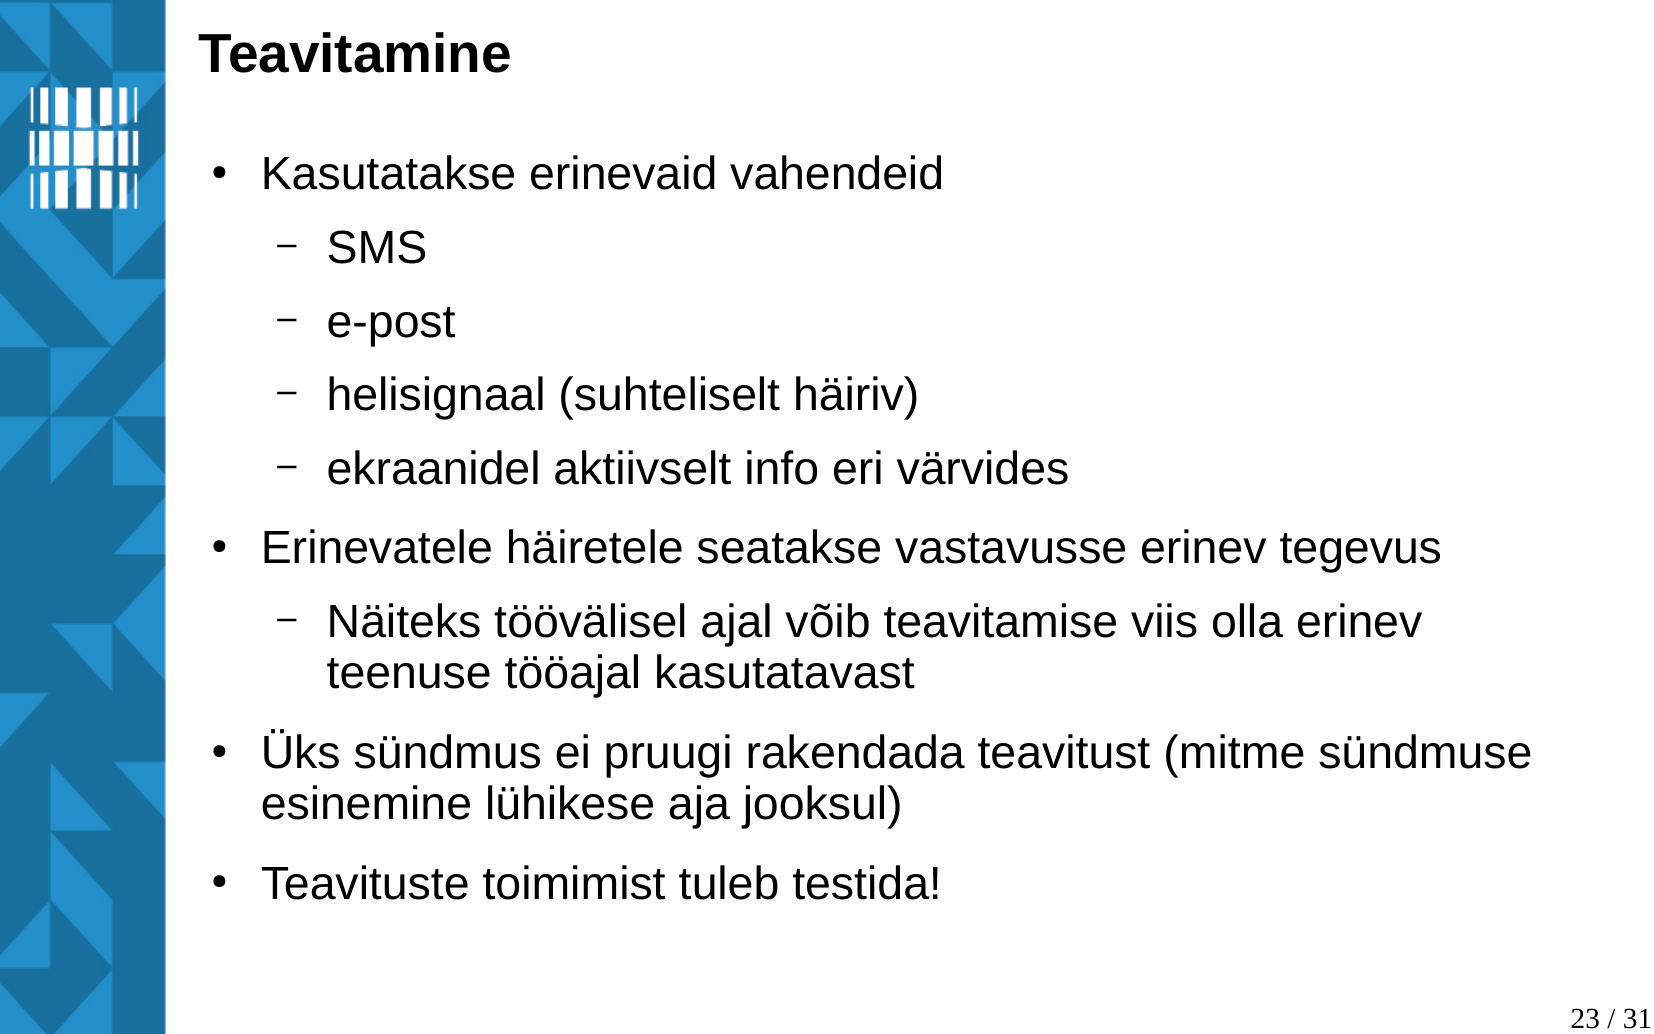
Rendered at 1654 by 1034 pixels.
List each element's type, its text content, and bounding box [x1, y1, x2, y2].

title Teavitamine [198, 11, 1512, 95]
list Kasutatakse erinevaid vahendeid SMS e-post helisignaal (suhteliselt häiriv) ekraanidel aktiivselt info eri värvides Erinevatele häiretele seatakse vastavusse erinev tegevus Näiteks töövälisel ajal võib teavitamise viis olla erinev teenuse tööajal kasutatavast Üks sündmus ei pruugi rakendada teavitust (mitme sündmuse esinemine lühikese aja jooksul) Teavituste toimimist tuleb testida! [194, 147, 1595, 915]
